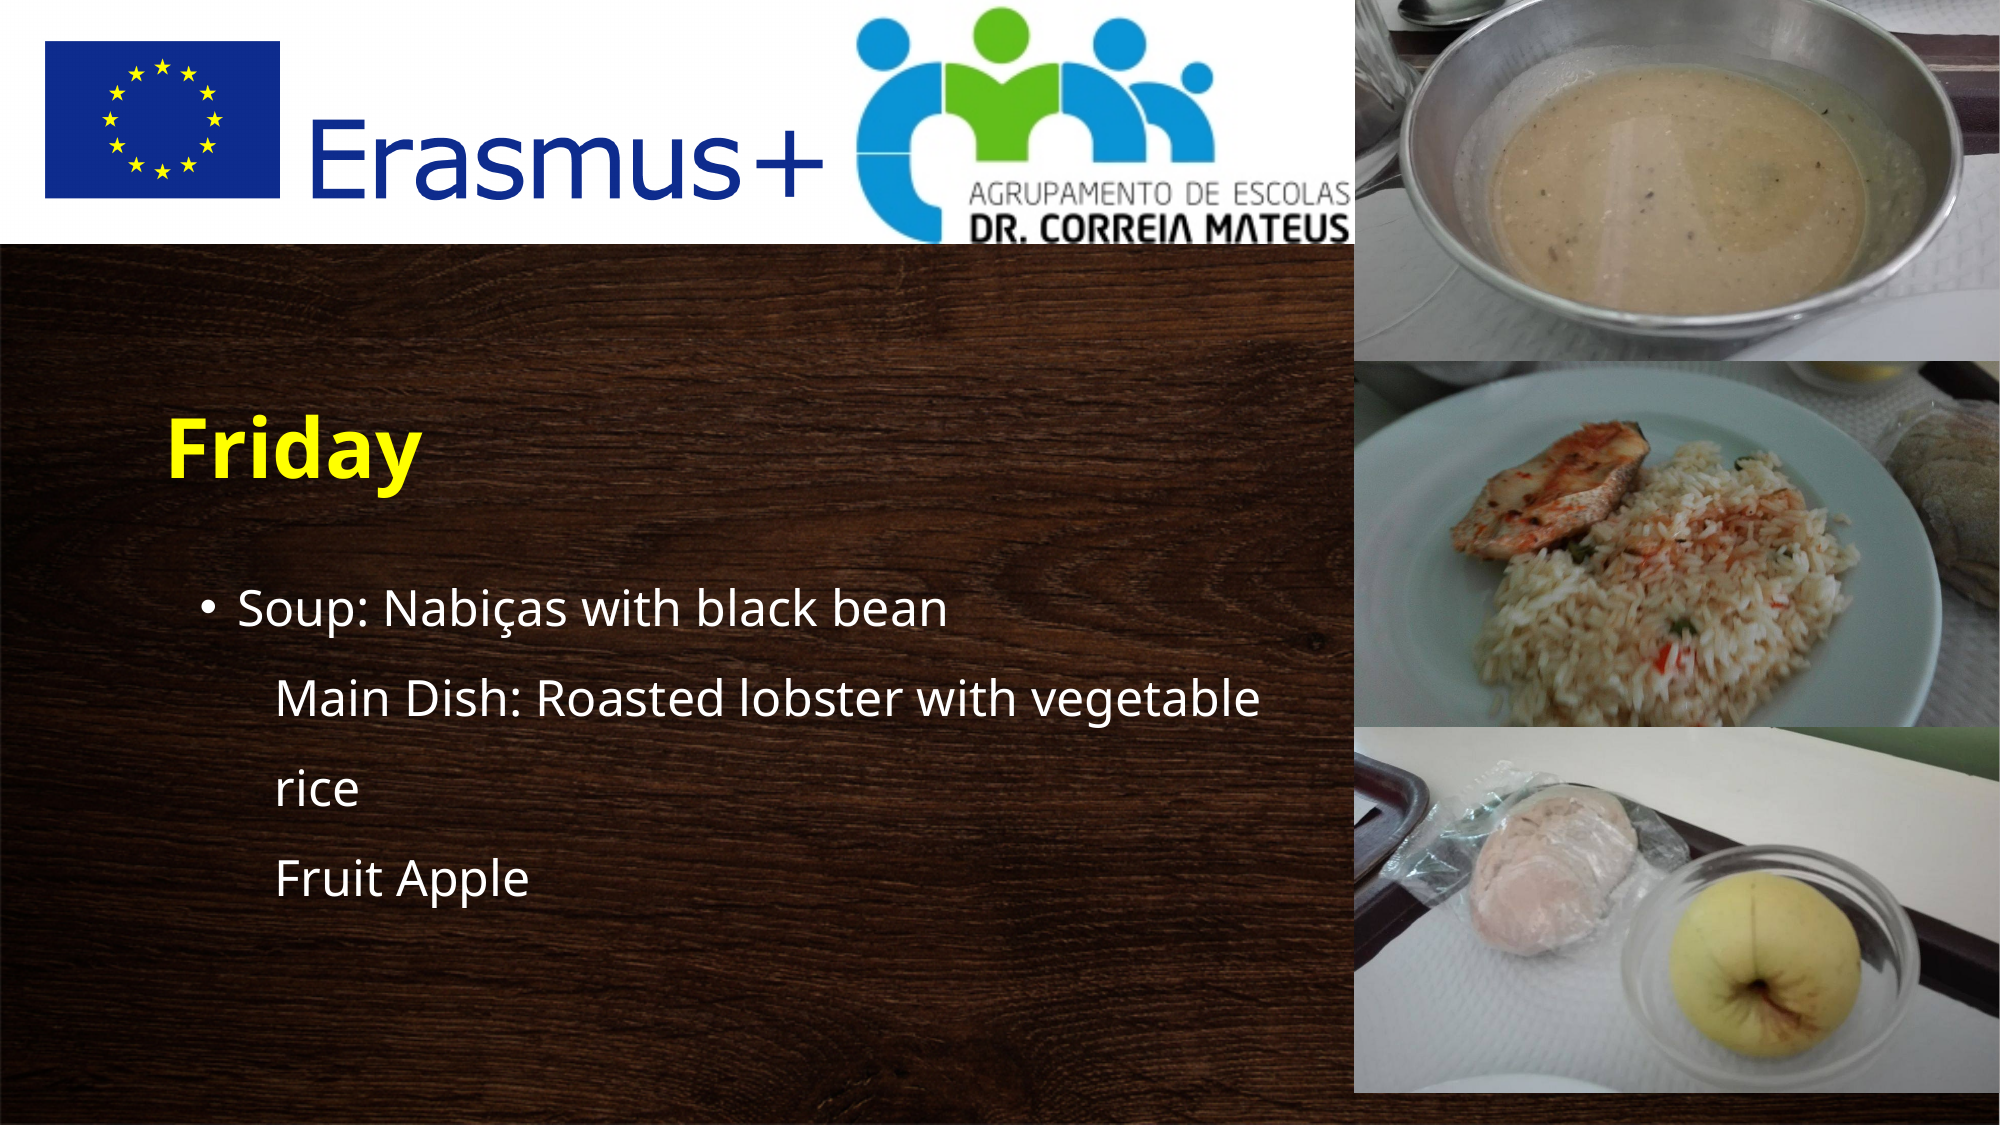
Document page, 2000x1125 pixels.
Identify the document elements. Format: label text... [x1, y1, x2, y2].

text_box Soup: Nabiças with black bean Main Dish: Roasted lobster with vegetable rice Fruit Apple [184, 538, 1284, 896]
picture [0, 0, 2000, 1093]
text_box Friday [149, 361, 764, 502]
